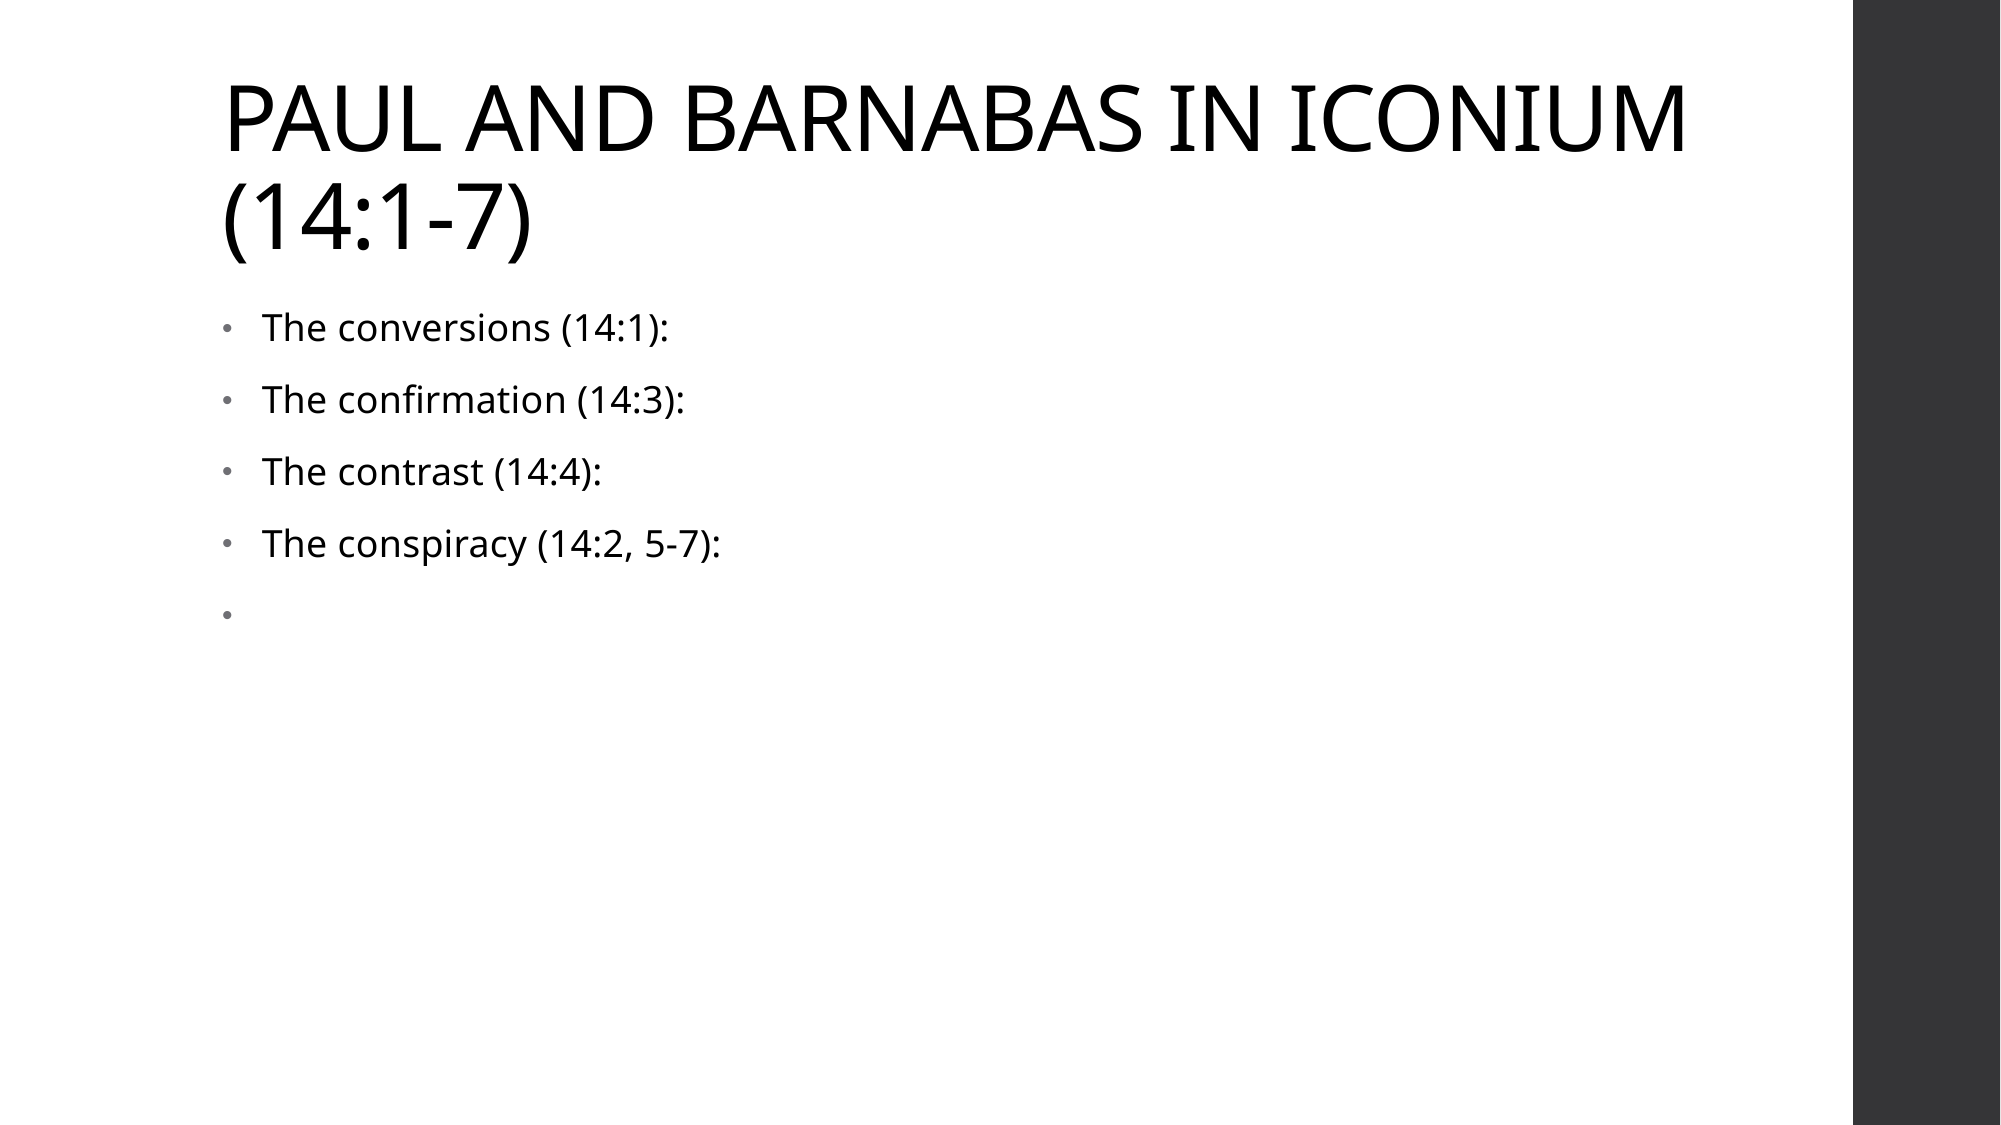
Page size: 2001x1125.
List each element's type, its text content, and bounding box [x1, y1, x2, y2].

title PAUL AND BARNABAS IN ICONIUM (14:1-7) [206, 60, 1797, 278]
list The conversions (14:1): The confirmation (14:3): The contrast (14:4): The conspiracy (14:2, 5-7): [206, 299, 1617, 1014]
